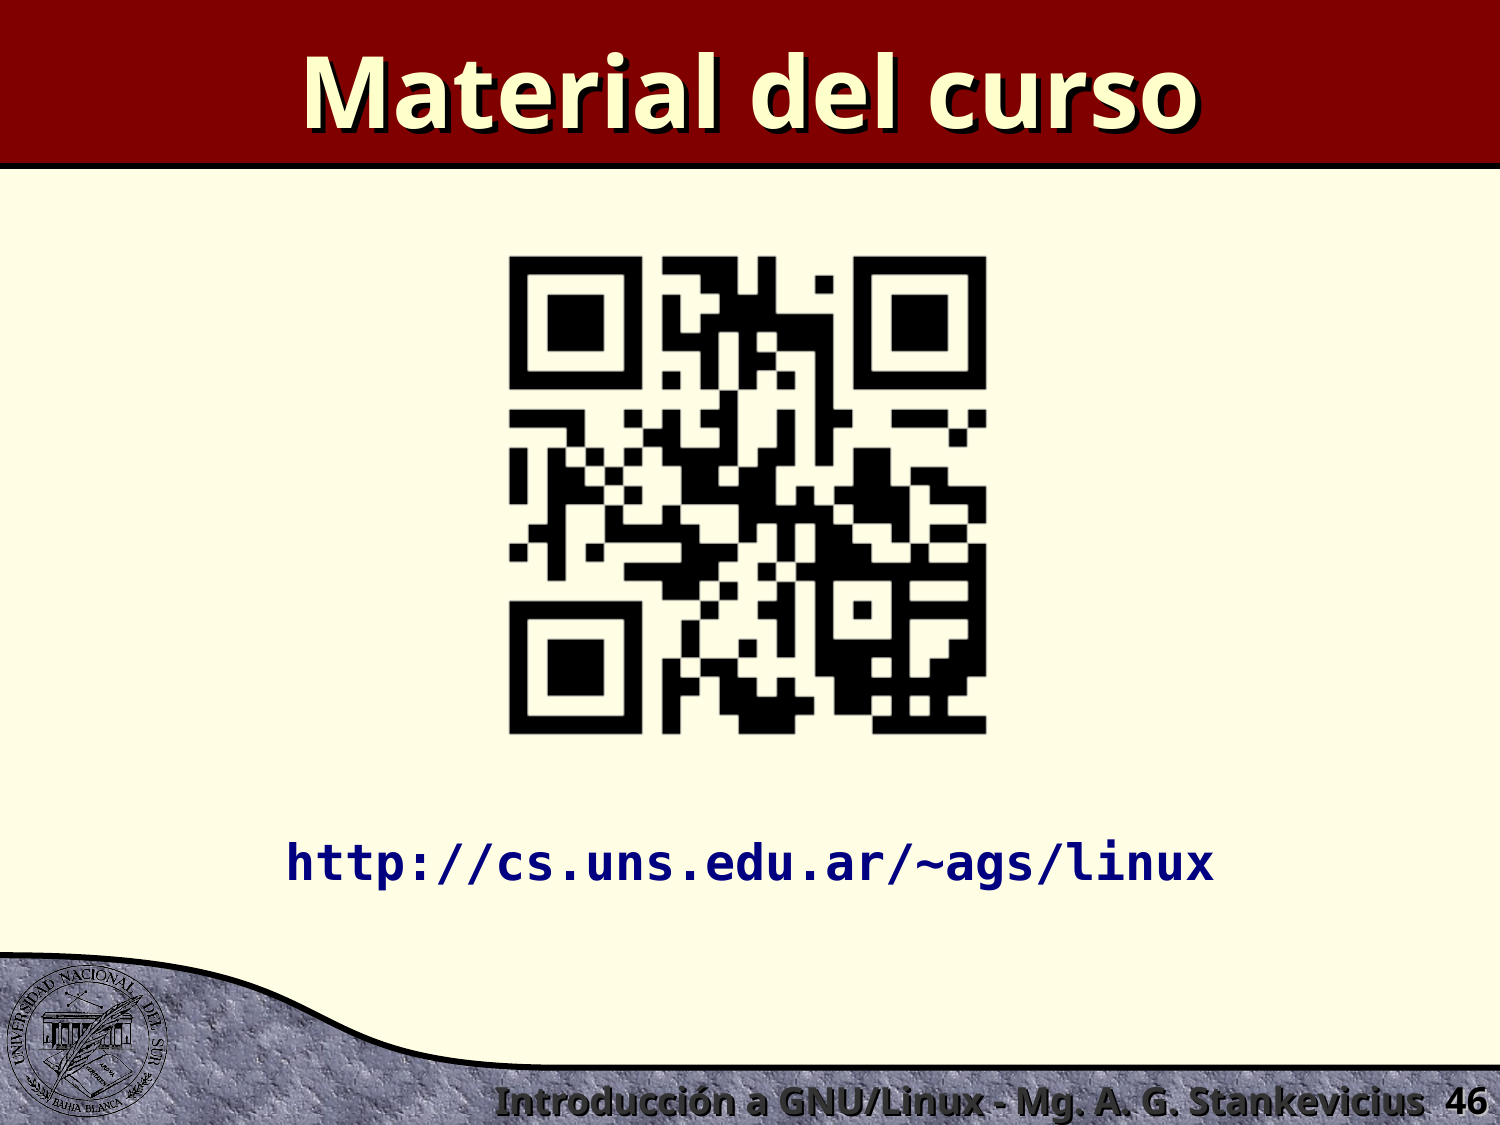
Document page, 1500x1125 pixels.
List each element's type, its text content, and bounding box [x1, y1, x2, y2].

title Material del curso [15, 12, 1485, 153]
picture [0, 956, 1500, 1125]
picture [477, 224, 1023, 771]
text_box http://cs.uns.edu.ar/~ags/linux [270, 826, 1230, 901]
picture [1059, 1100, 1065, 1110]
